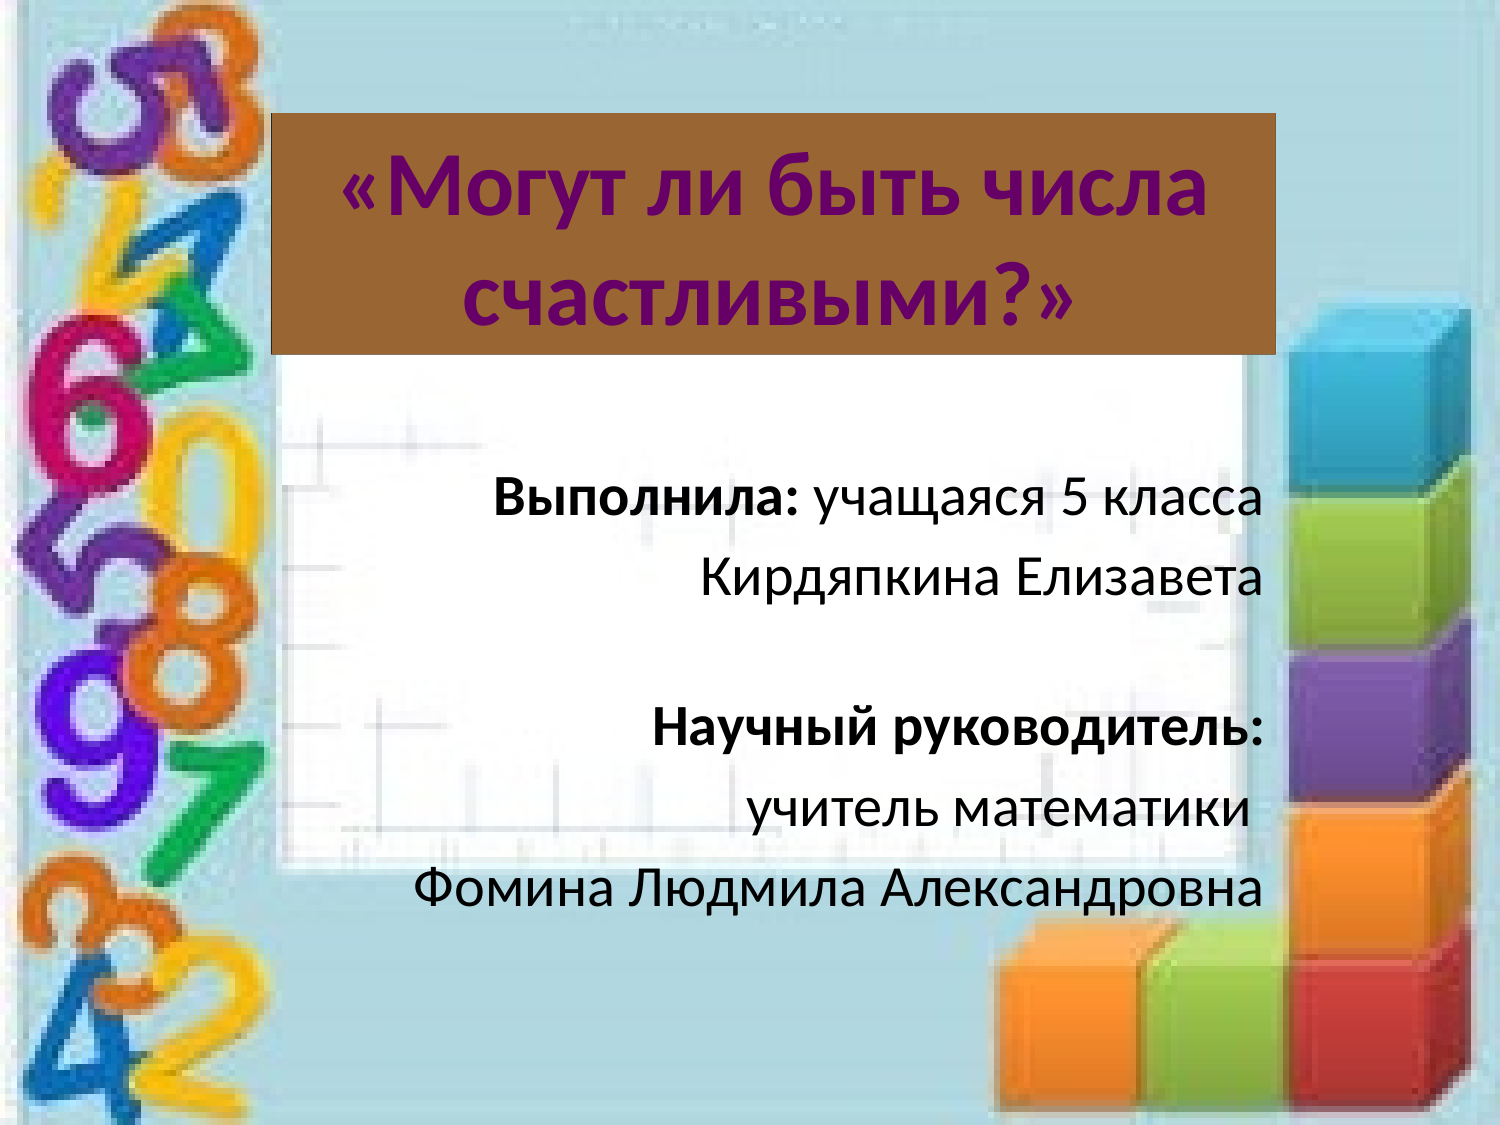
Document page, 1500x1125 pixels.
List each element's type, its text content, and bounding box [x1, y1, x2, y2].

title «Могут ли быть числа счастливыми?» [271, 113, 1276, 355]
text_box Выполнила: учащаяся 5 класса Кирдяпкина Елизавета Научный руководитель: учитель математики Фомина Людмила Александровна [194, 449, 1281, 1007]
picture [0, 0, 1500, 1125]
